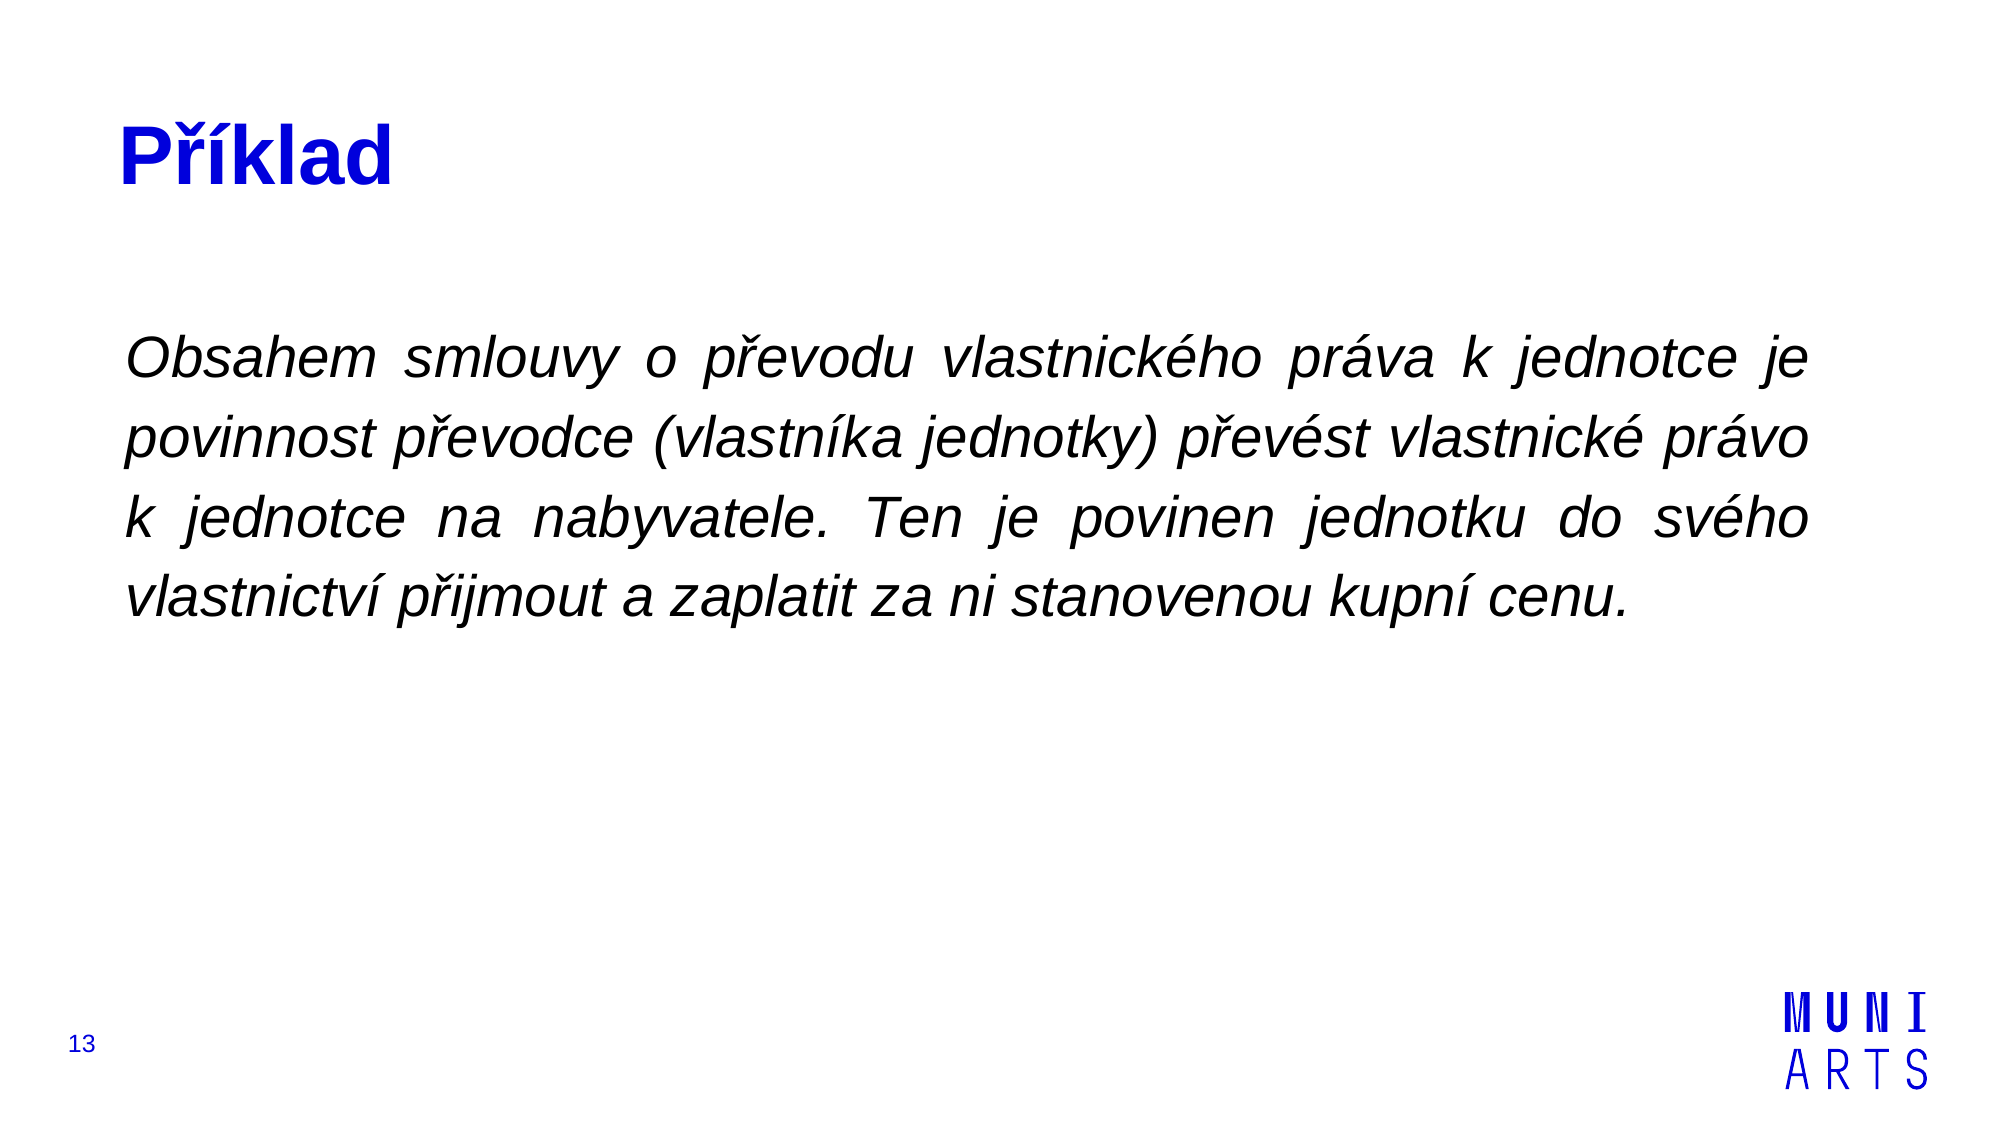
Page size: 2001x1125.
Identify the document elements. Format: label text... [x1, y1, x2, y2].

text_box [67, 1021, 110, 1063]
list Obsahem smlouvy o převodu vlastnického práva k jednotce je povinnost převodce (vlastníka jednotky) převést vlastnické právo k jednotce na nabyvatele. Ten je povinen jednotku do svého vlastnictví přijmout a zaplatit za ni stanovenou kupní cenu. [125, 219, 1827, 1111]
title Příklad [118, 118, 1883, 193]
